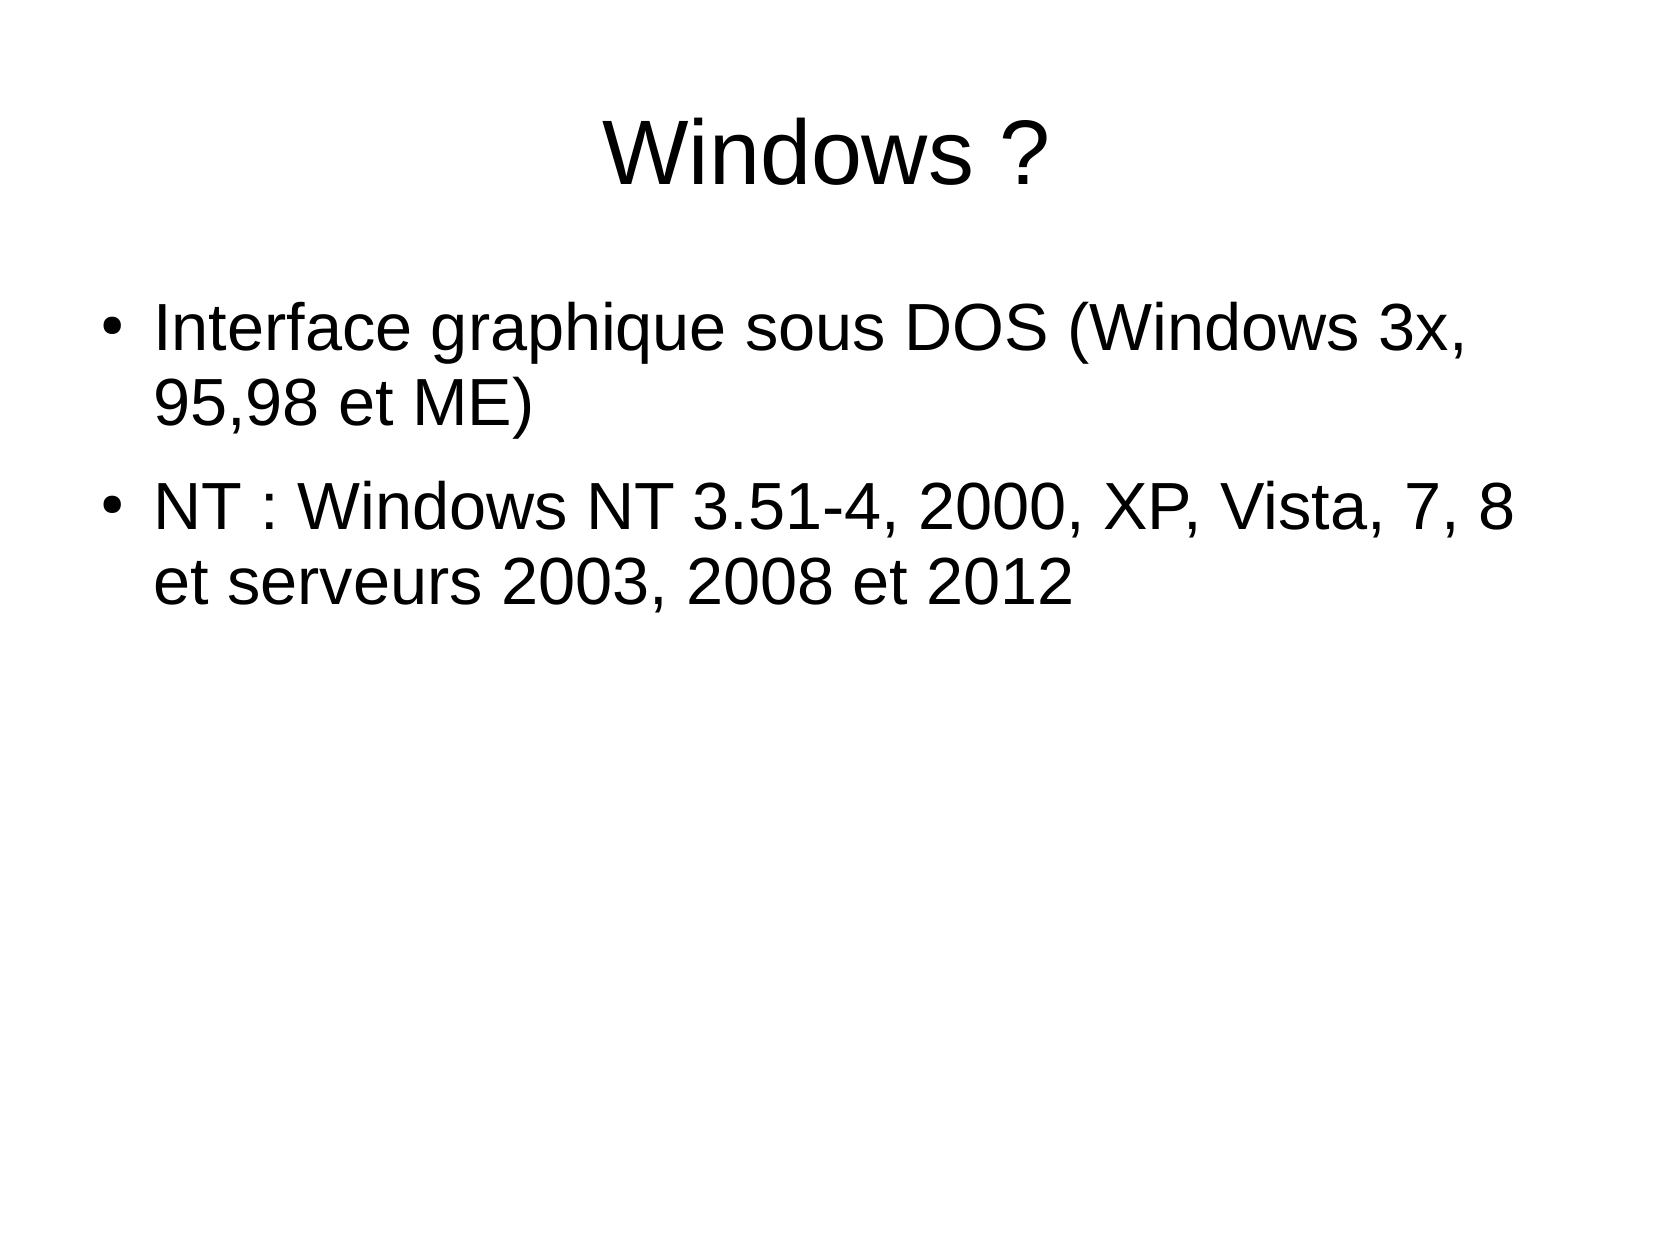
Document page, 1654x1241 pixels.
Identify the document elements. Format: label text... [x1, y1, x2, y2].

title Windows ? [82, 49, 1571, 257]
list Interface graphique sous DOS (Windows 3x, 95,98 et ME) NT : Windows NT 3.51-4, 2000, XP, Vista, 7, 8 et serveurs 2003, 2008 et 2012 [82, 290, 1571, 1010]
